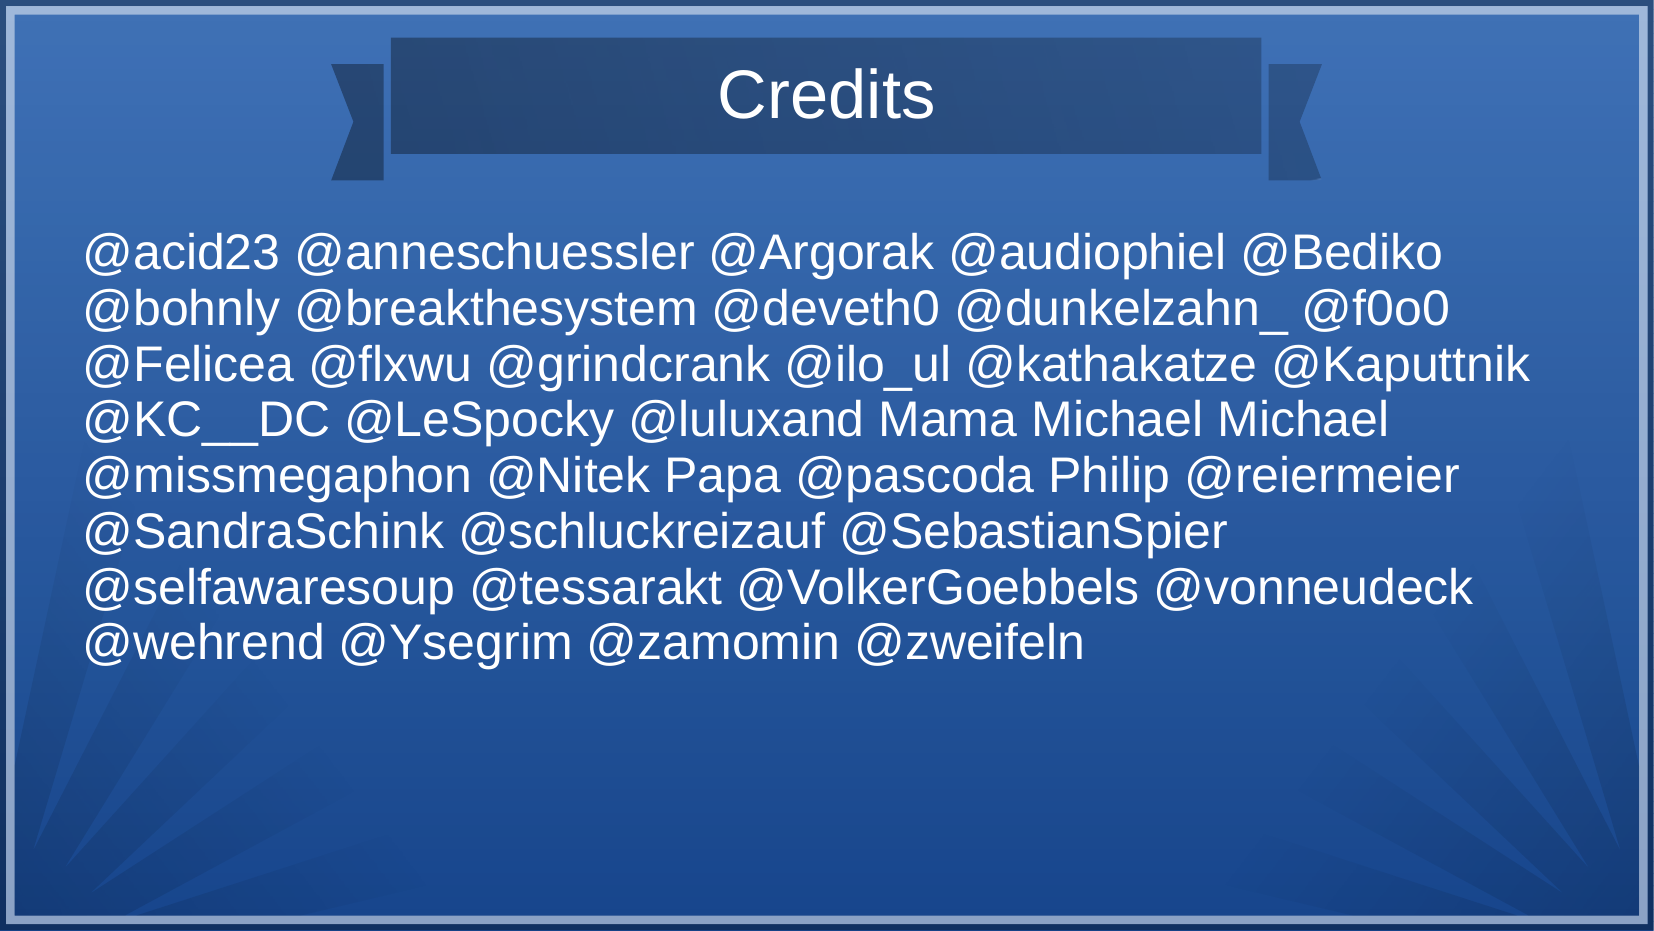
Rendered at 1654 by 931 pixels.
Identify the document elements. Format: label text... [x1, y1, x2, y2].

title Credits [389, 35, 1264, 154]
list @acid23 @anneschuessler @Argorak @audiophiel @Bediko @bohnly @breakthesystem @deveth0 @dunkelzahn_ @f0o0 @Felicea @flxwu @grindcrank @ilo_ul @kathakatze @Kaputtnik @KC__DC @LeSpocky @luluxand Mama Michael Michael @missmegaphon @Nitek Papa @pascoda Philip @reiermeier @SandraSchink @schluckreizauf @SebastianSpier @selfawaresoup @tessarakt @VolkerGoebbels @vonneudeck @wehrend @Ysegrim @zamomin @zweifeln [82, 224, 1571, 848]
